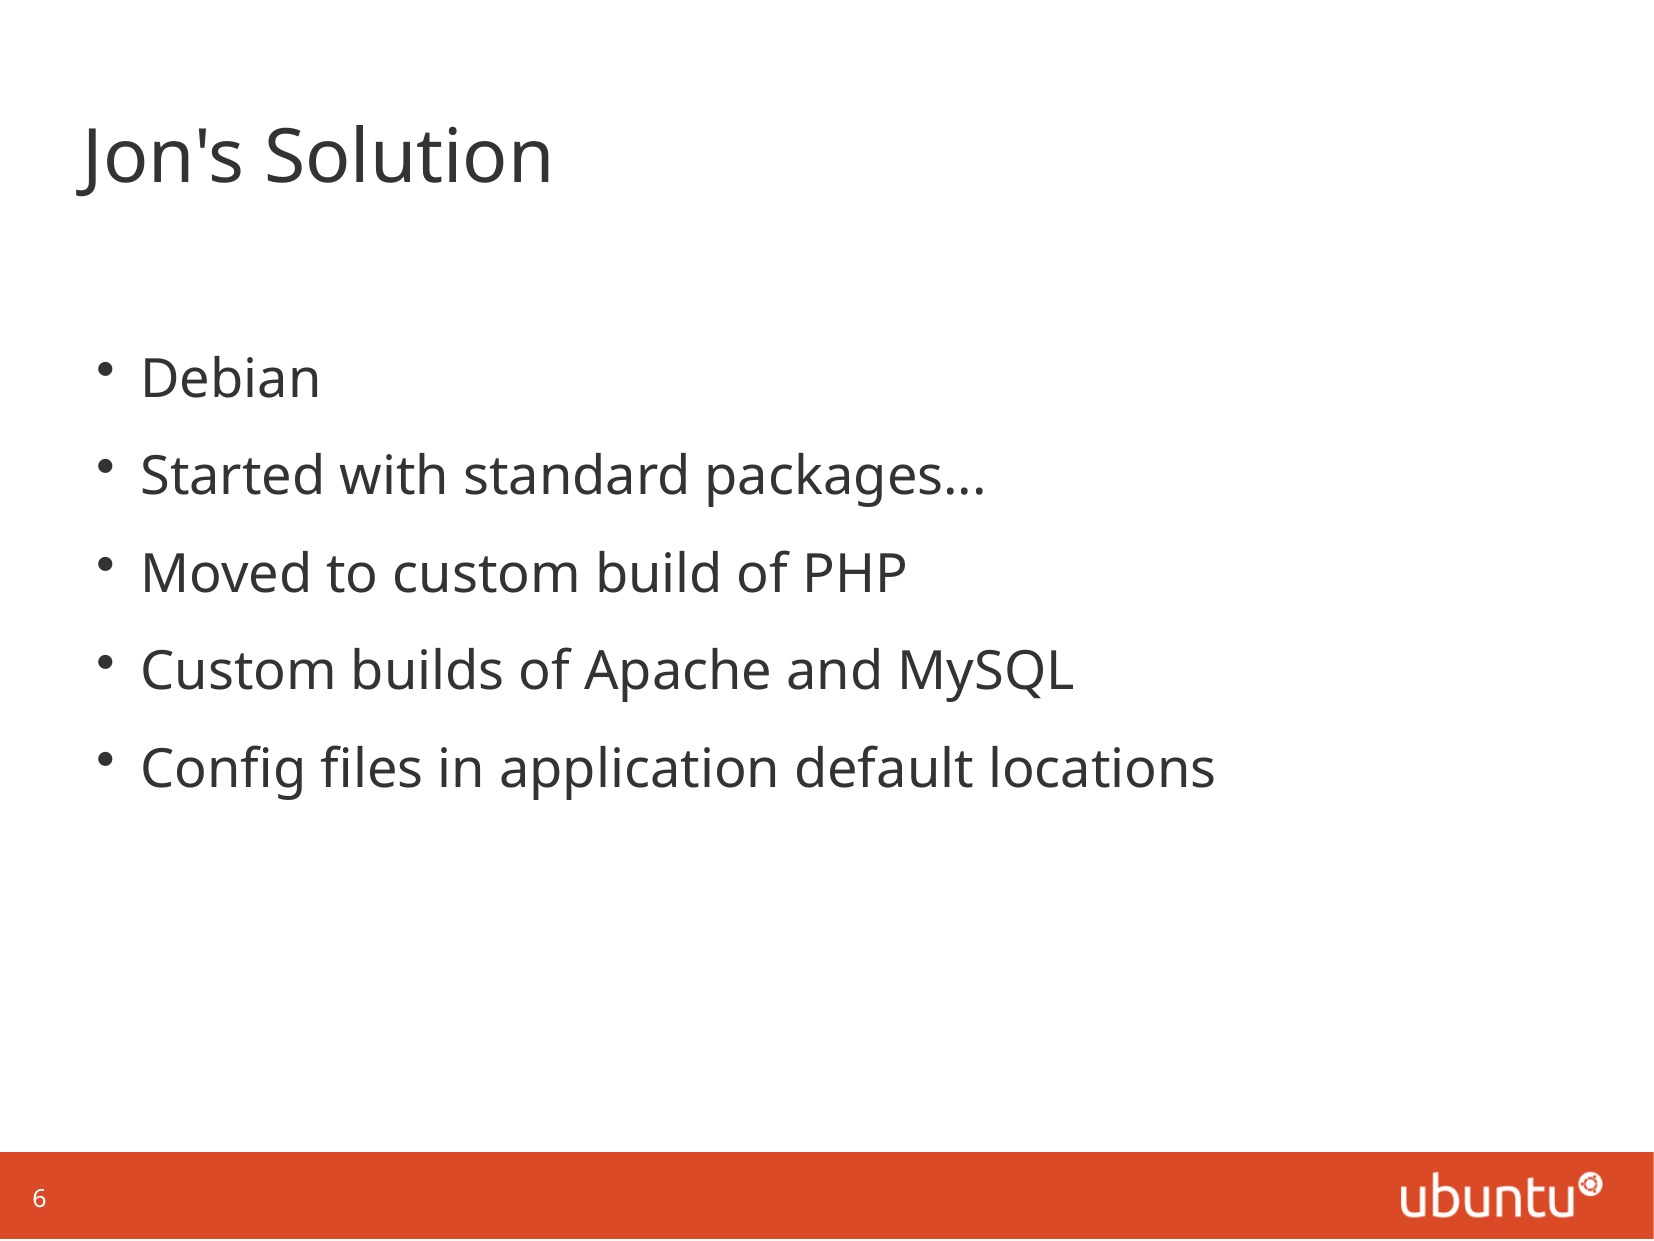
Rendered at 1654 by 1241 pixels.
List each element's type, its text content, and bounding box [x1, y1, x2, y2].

list Debian Started with standard packages... Moved to custom build of PHP Custom builds of Apache and MySQL Config files in application default locations [87, 301, 1579, 1121]
picture [0, 1152, 1654, 1239]
title Jon's Solution [82, 56, 1571, 249]
